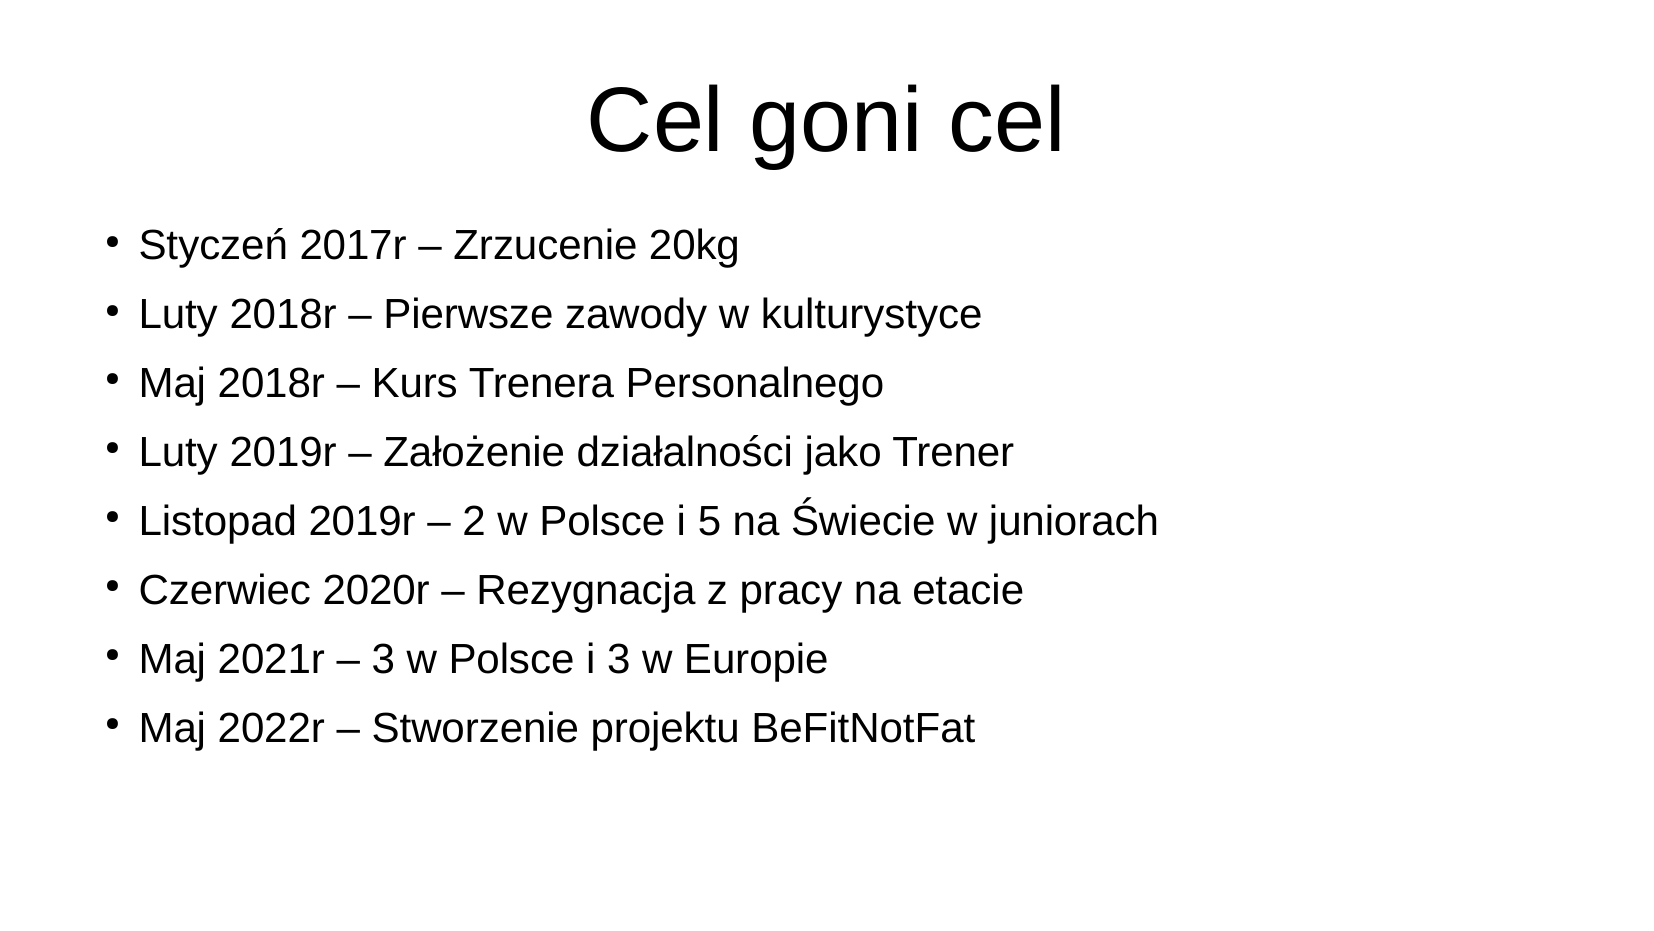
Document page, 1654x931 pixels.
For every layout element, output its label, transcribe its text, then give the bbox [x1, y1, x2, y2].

title Cel goni cel [82, 37, 1571, 193]
list Styczeń 2017r – Zrzucenie 20kg Luty 2018r – Pierwsze zawody w kulturystyce Maj 2018r – Kurs Trenera Personalnego Luty 2019r – Założenie działalności jako Trener Listopad 2019r – 2 w Polsce i 5 na Świecie w juniorach Czerwiec 2020r – Rezygnacja z pracy na etacie Maj 2021r – 3 w Polsce i 3 w Europie Maj 2022r – Stworzenie projektu BeFitNotFat [82, 217, 1571, 758]
